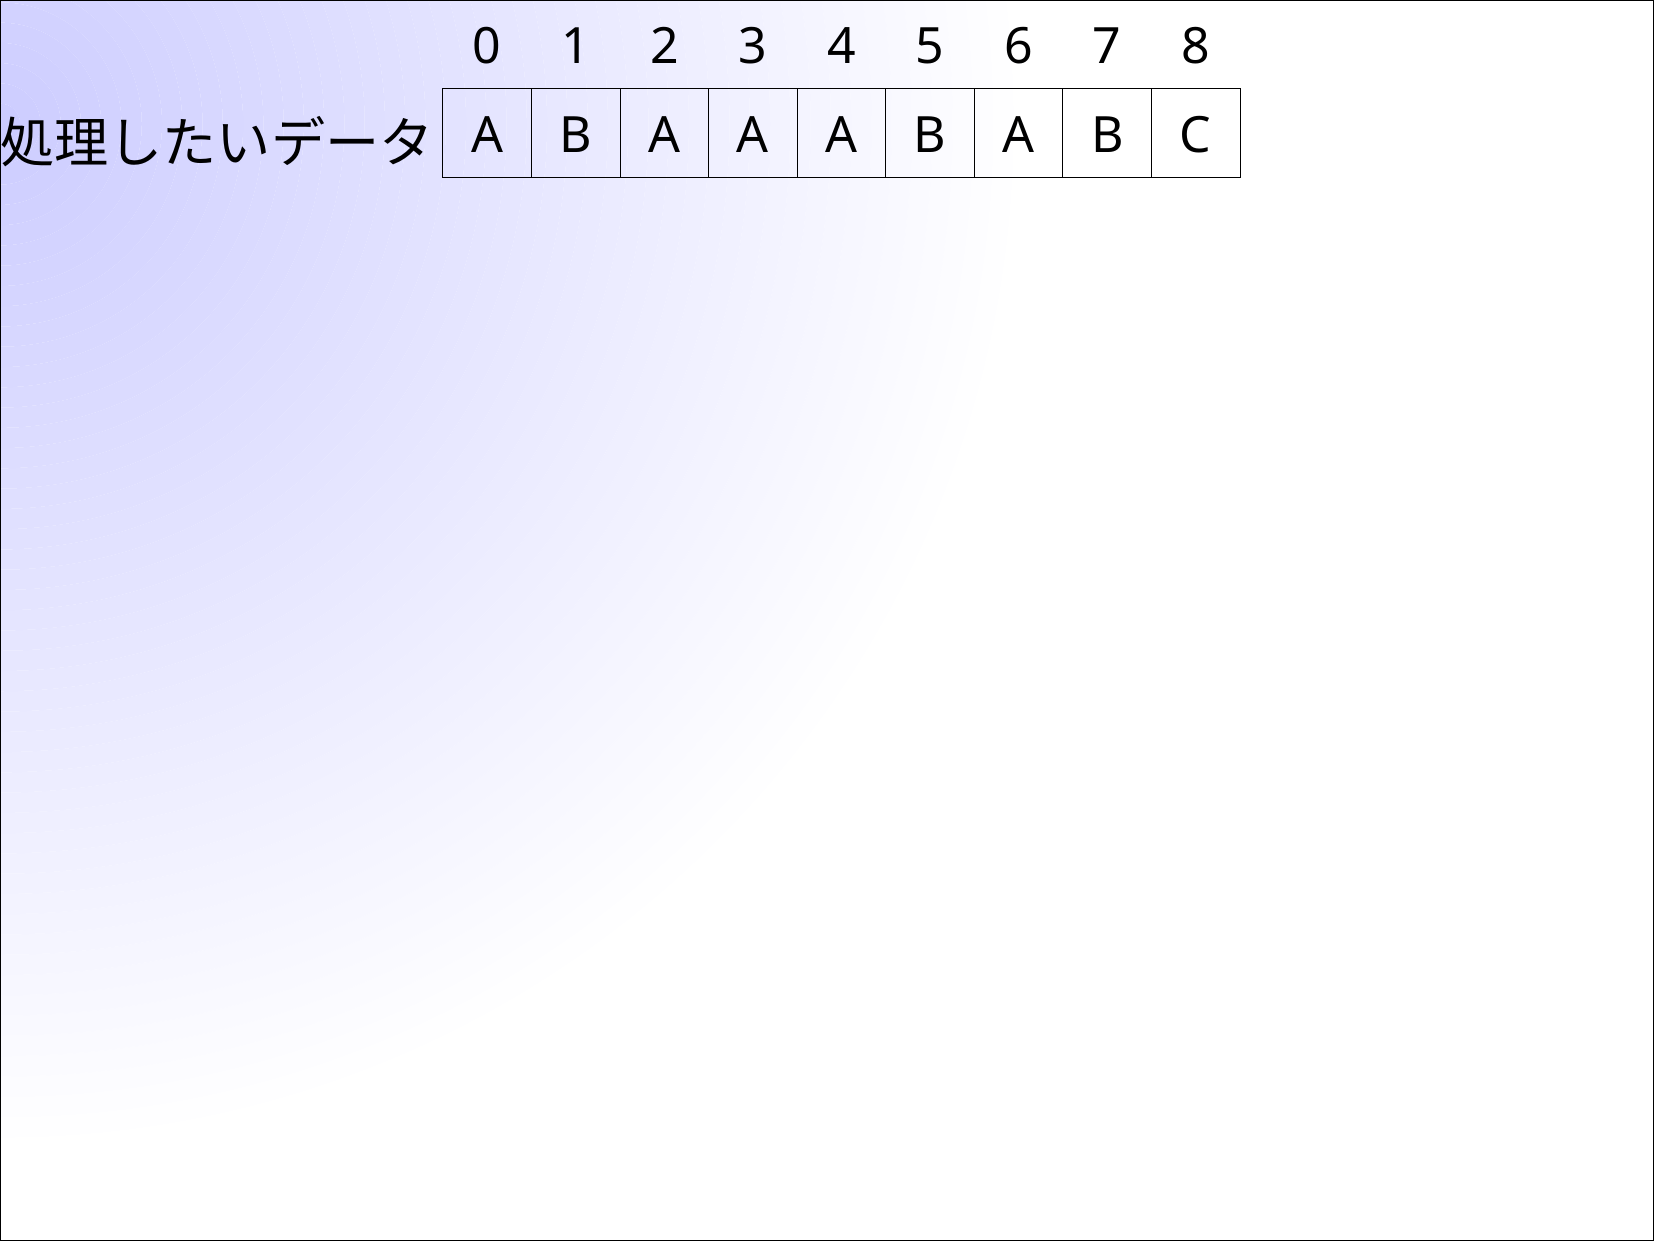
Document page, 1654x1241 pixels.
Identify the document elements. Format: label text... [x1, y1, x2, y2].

text_box 4 [797, 0, 885, 89]
text_box A [797, 89, 885, 178]
text_box A [975, 89, 1062, 178]
text_box C [1151, 89, 1241, 178]
text_box A [708, 89, 797, 178]
text_box 処理したいデータ [0, 99, 442, 154]
text_box 1 [531, 0, 621, 89]
text_box 5 [885, 0, 975, 89]
text_box B [531, 89, 621, 178]
text_box 2 [621, 0, 708, 89]
text_box B [1062, 89, 1151, 178]
text_box 6 [975, 0, 1062, 89]
text_box 7 [1062, 0, 1151, 89]
text_box 8 [1151, 0, 1241, 89]
text_box A [621, 89, 708, 178]
text_box B [885, 89, 975, 178]
text_box 0 [442, 0, 531, 89]
text_box A [442, 89, 531, 178]
text_box 3 [708, 0, 797, 89]
